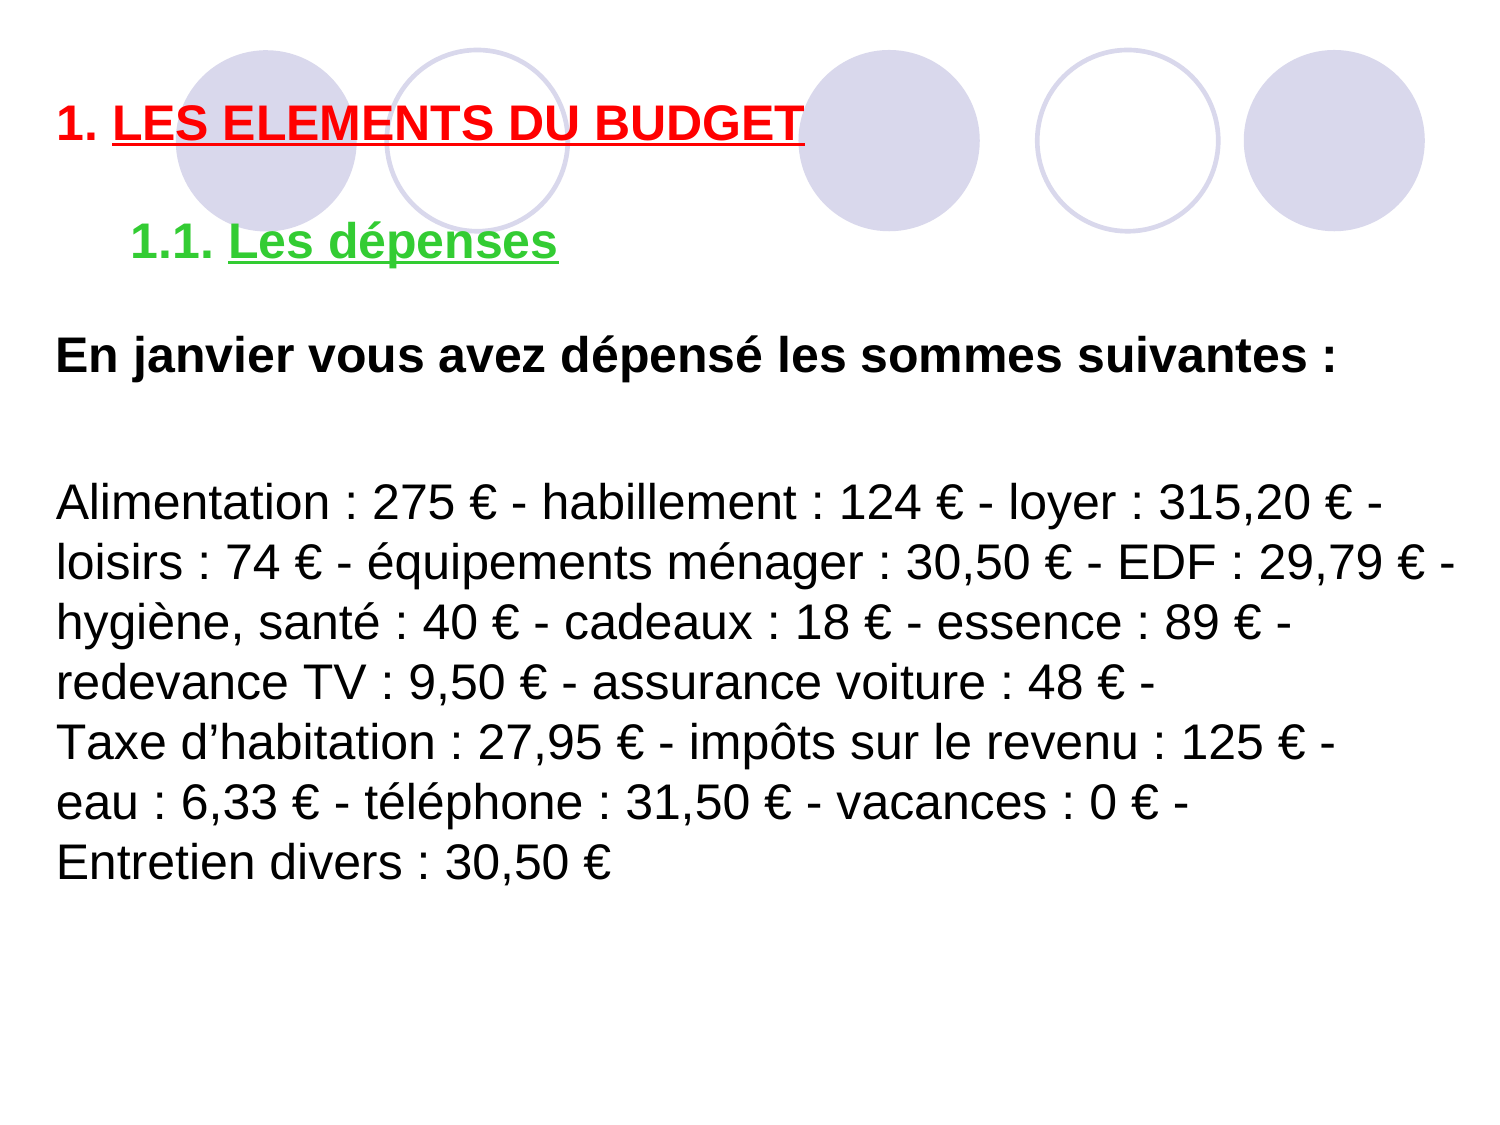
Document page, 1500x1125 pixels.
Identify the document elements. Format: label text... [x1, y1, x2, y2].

text_box LES ELEMENTS DU BUDGET [41, 82, 821, 158]
text_box Alimentation : 275 € - habillement : 124 € - loyer : 315,20 € - loisirs : 74 € - équipements ménager : 30,50 € - EDF : 29,79 € - hygiène, santé : 40 € - cadeaux : 18 € - essence : 89 € - redevance TV : 9,50 € - assurance voiture : 48 € - Taxe d’habitation : 27,95 € - impôts sur le revenu : 125 € - eau : 6,33 € - téléphone : 31,50 € - vacances : 0 € - Entretien divers : 30,50 € [41, 461, 1500, 898]
text_box 1.1. Les dépenses [41, 200, 621, 276]
text_box En janvier vous avez dépensé les sommes suivantes : [41, 314, 1436, 390]
